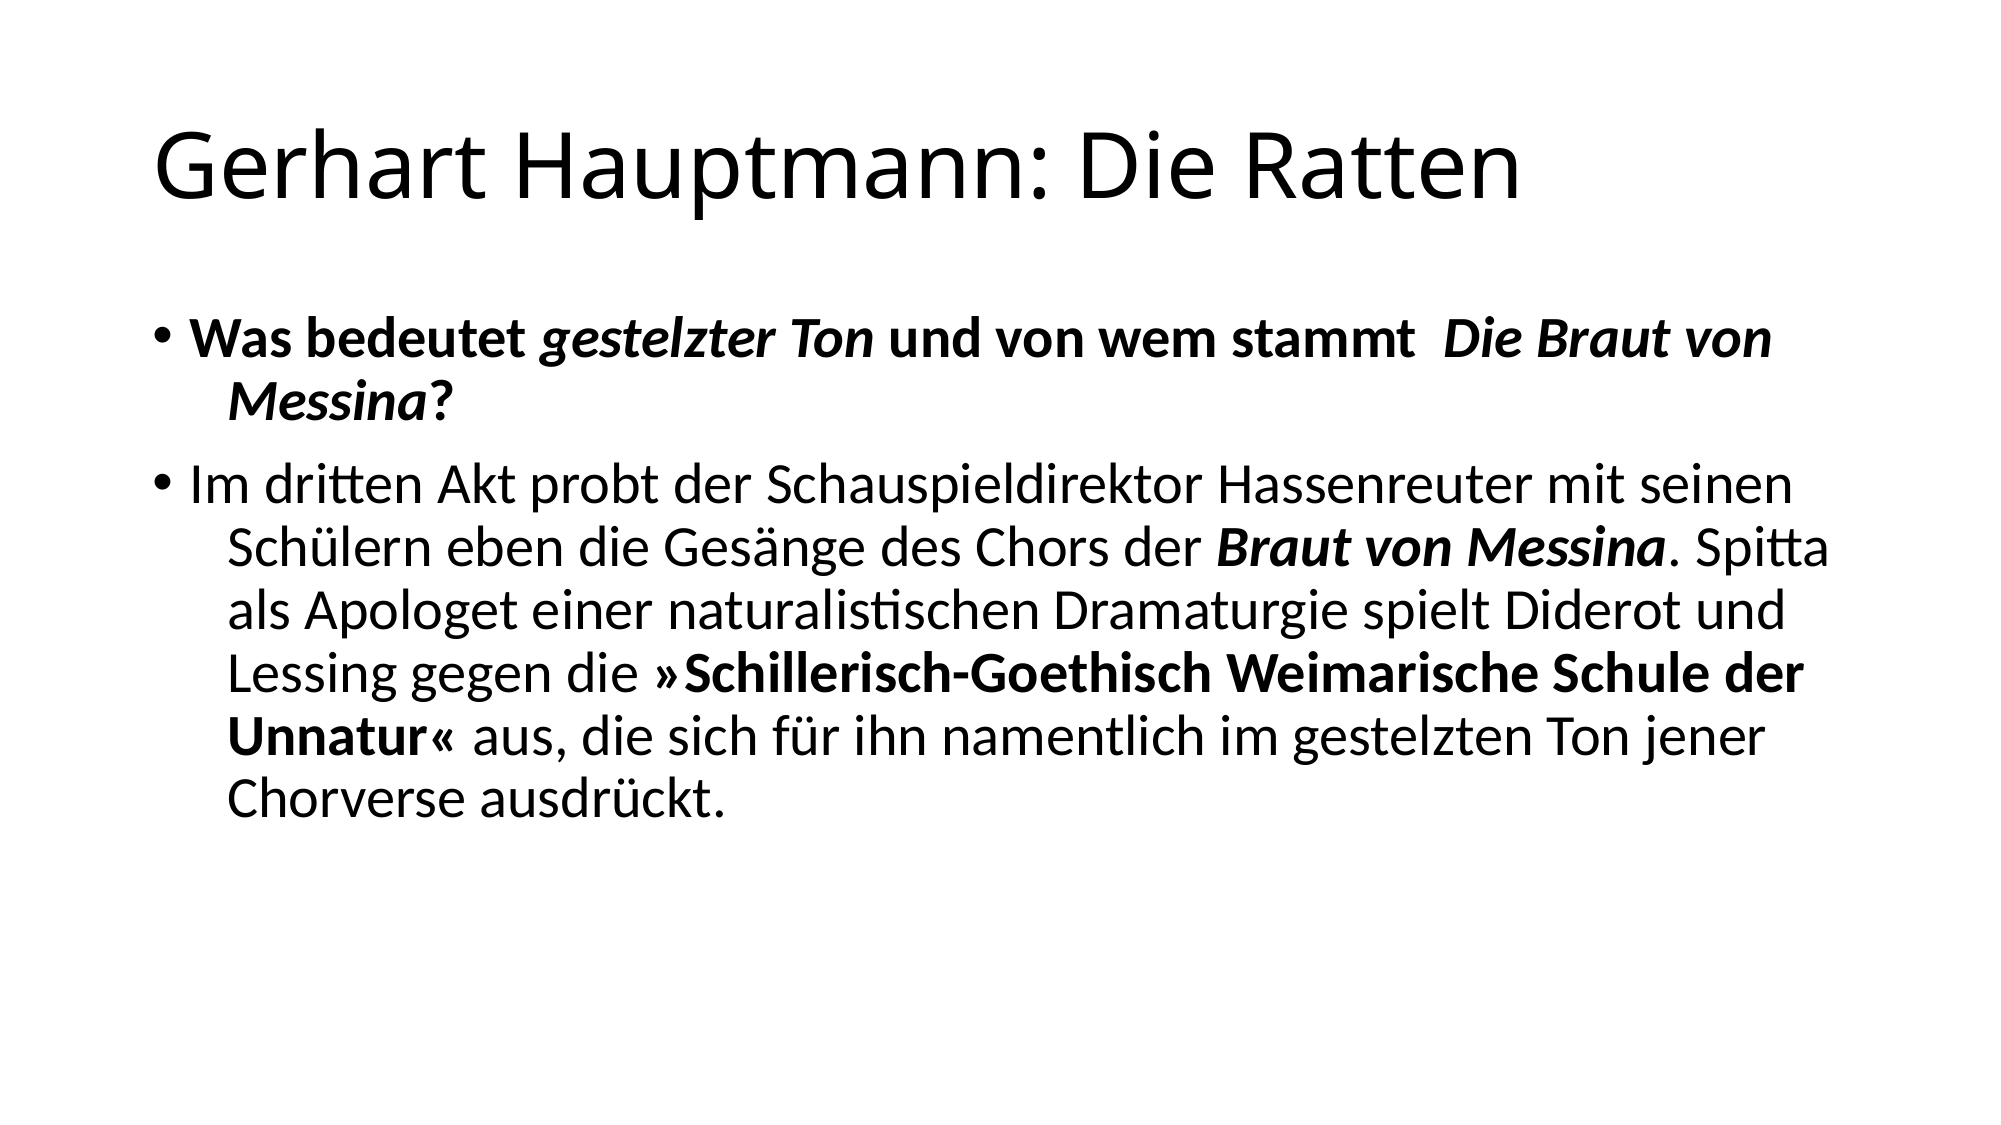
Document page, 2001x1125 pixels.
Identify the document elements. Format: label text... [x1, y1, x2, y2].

title Gerhart Hauptmann: Die Ratten [137, 59, 1863, 278]
list Was bedeutet gestelzter Ton und von wem stammt Die Braut von Messina? Im dritten Akt probt der Schauspieldirektor Hassenreuter mit seinen Schülern eben die Gesänge des Chors der Braut von Messina. Spitta als Apologet einer naturalistischen Dramaturgie spielt Diderot und Lessing gegen die »Schillerisch-Goethisch Weimarische Schule der Unnatur« aus, die sich für ihn namentlich im gestelzten Ton jener Chorverse ausdrückt. [137, 299, 1863, 1014]
